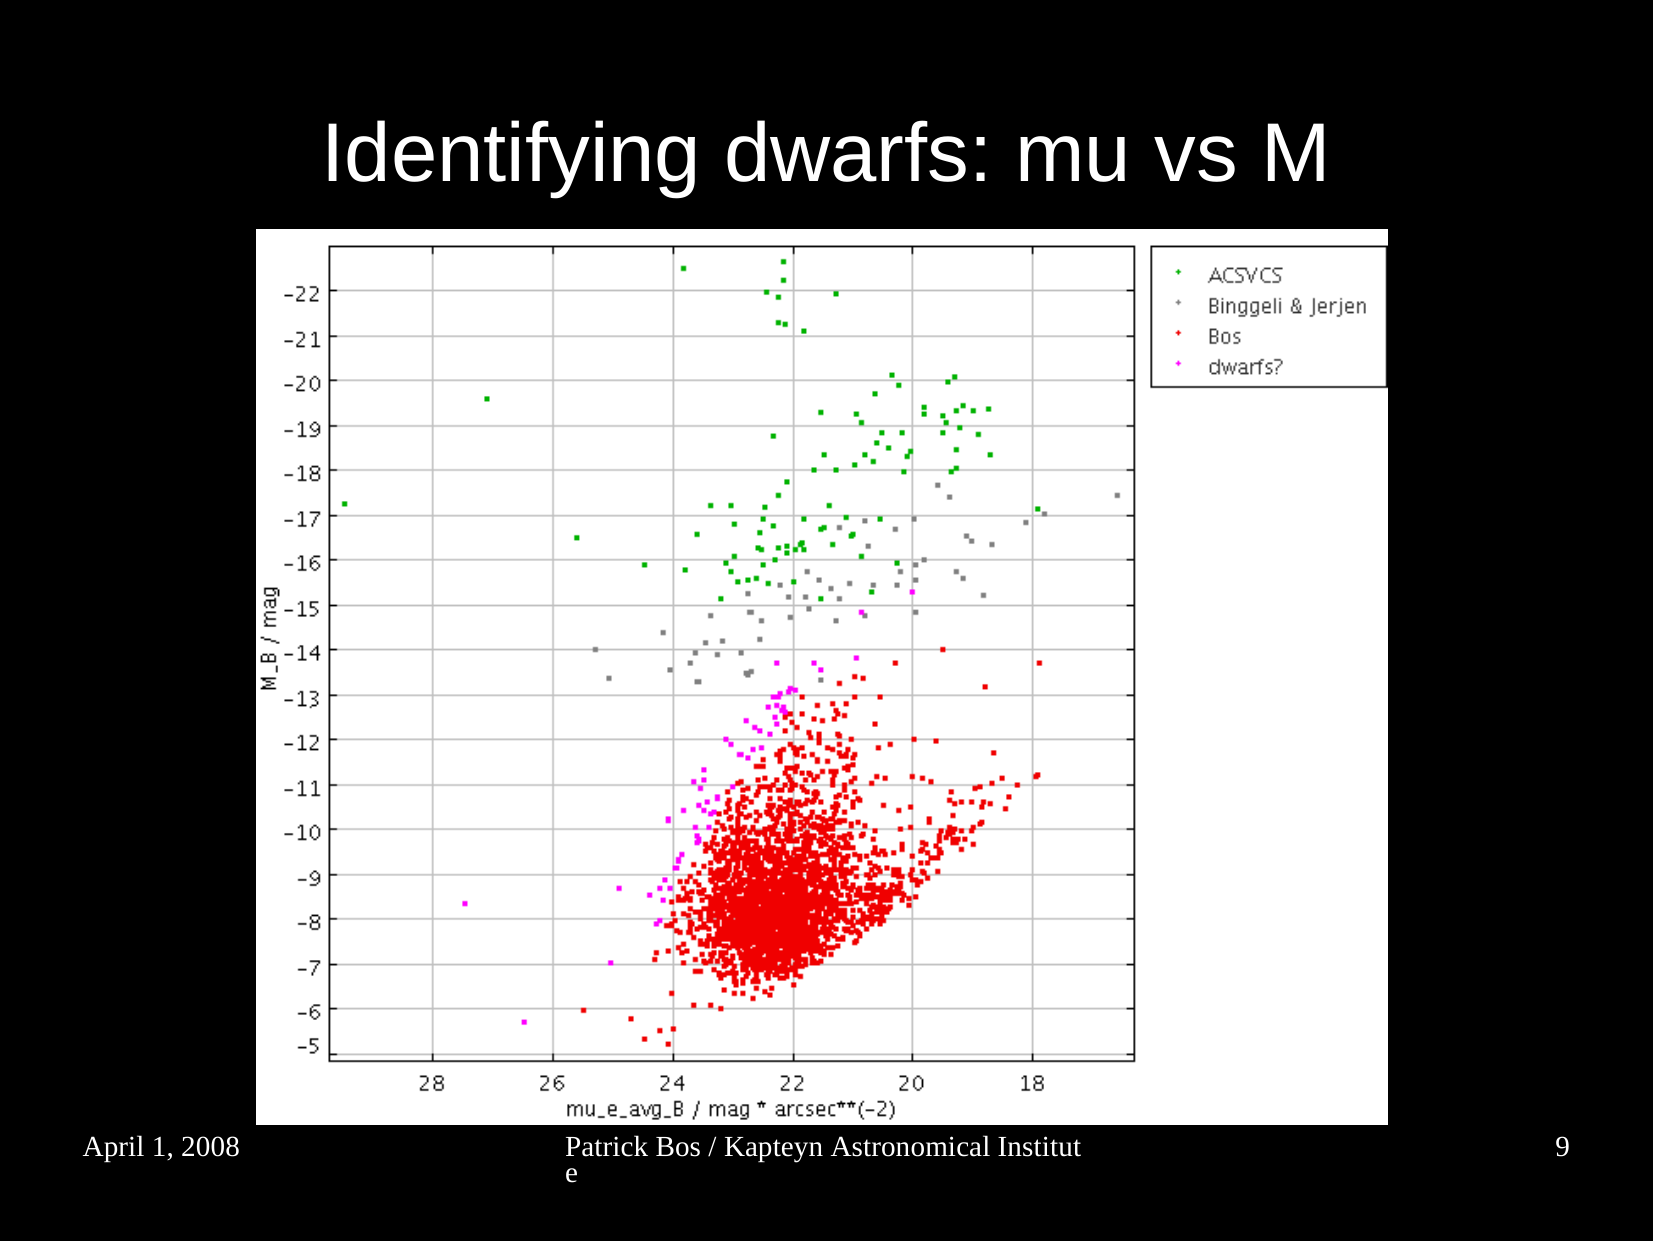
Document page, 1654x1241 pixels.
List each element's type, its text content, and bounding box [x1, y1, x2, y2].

title Identifying dwarfs: mu vs M [82, 49, 1571, 257]
picture [256, 229, 1388, 1126]
